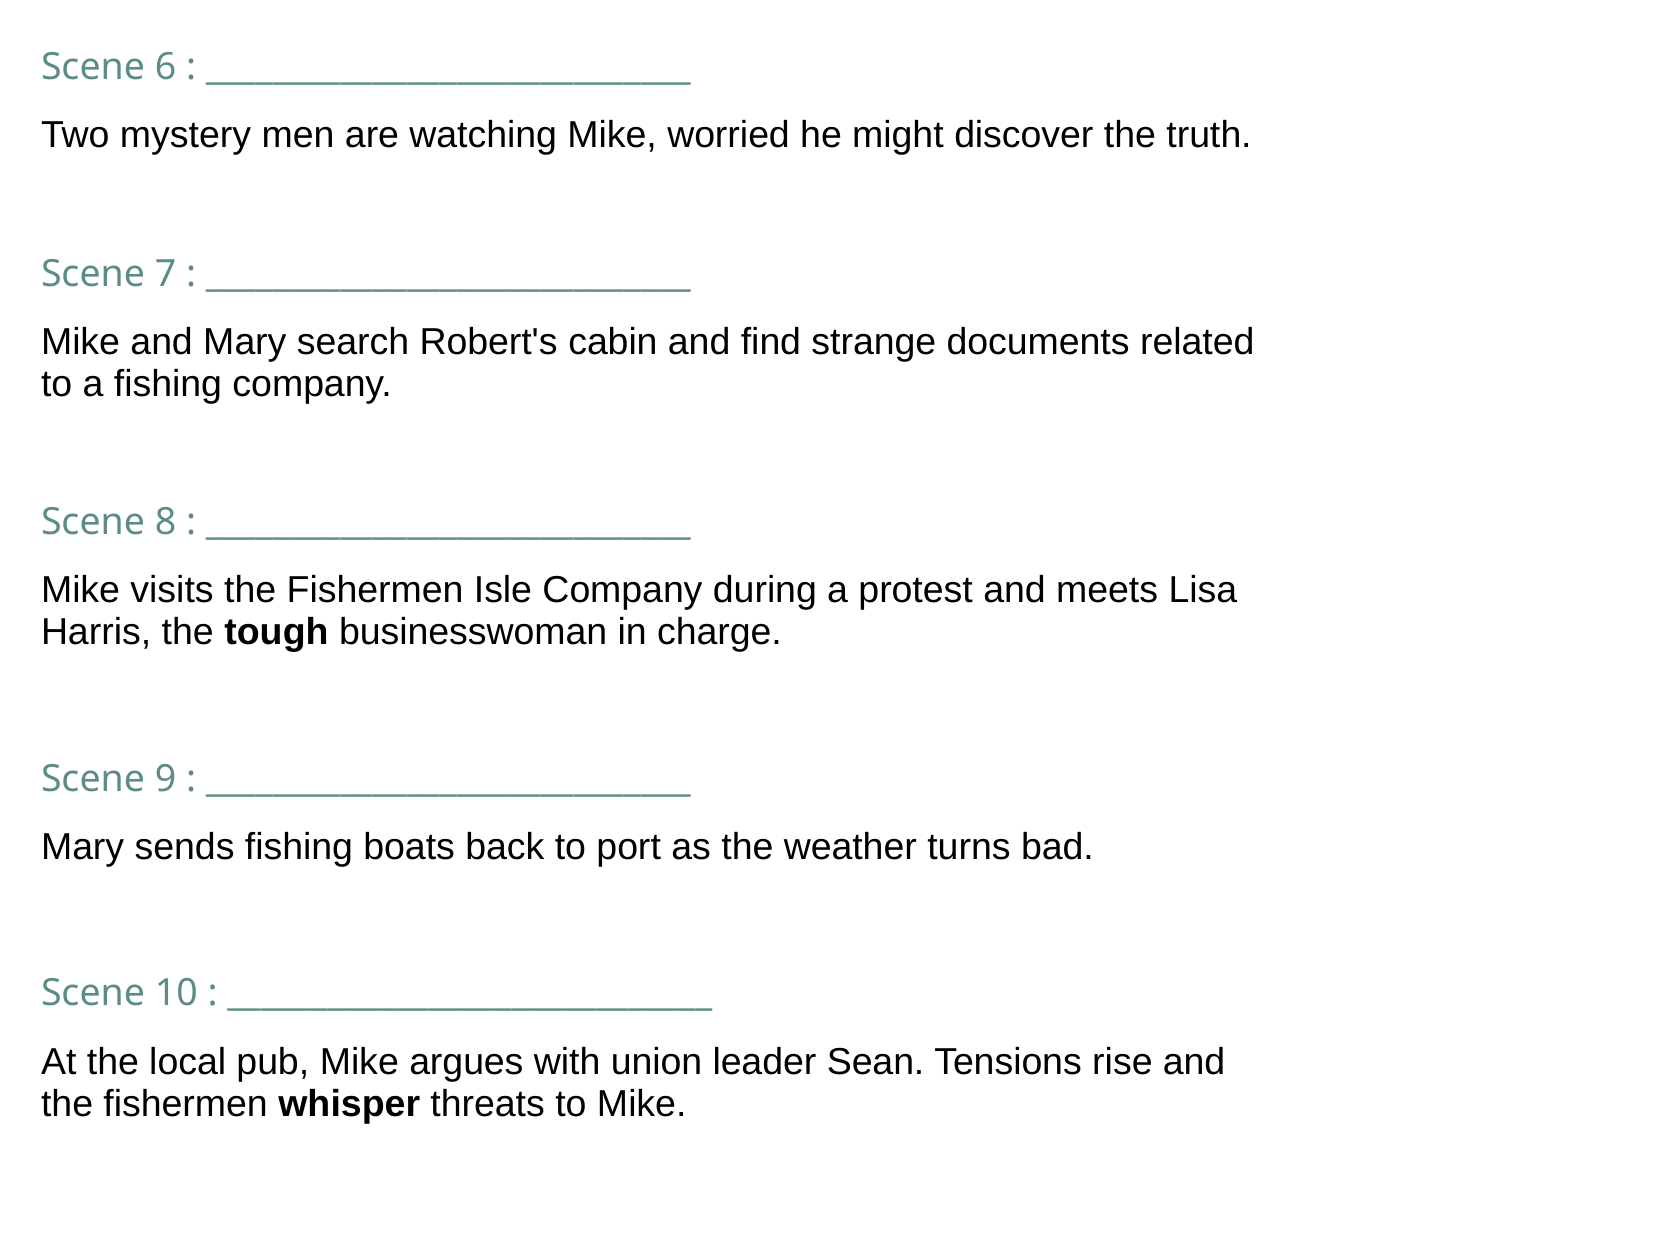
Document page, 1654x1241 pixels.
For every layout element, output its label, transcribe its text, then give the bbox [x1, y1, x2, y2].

text_box Scene 6 : _____________________________ Two mystery men are watching Mike, worried he might discover the truth. Scene 7 : _____________________________ Mike and Mary search Robert's cabin and find strange documents related to a fishing company. Scene 8 : _____________________________ Mike visits the Fishermen Isle Company during a protest and meets Lisa Harris, the tough businesswoman in charge. Scene 9 : _____________________________ Mary sends fishing boats back to port as the weather turns bad. Scene 10 : _____________________________ At the local pub, Mike argues with union leader Sean. Tensions rise and the fishermen whisper threats to Mike. [26, 31, 1276, 1187]
